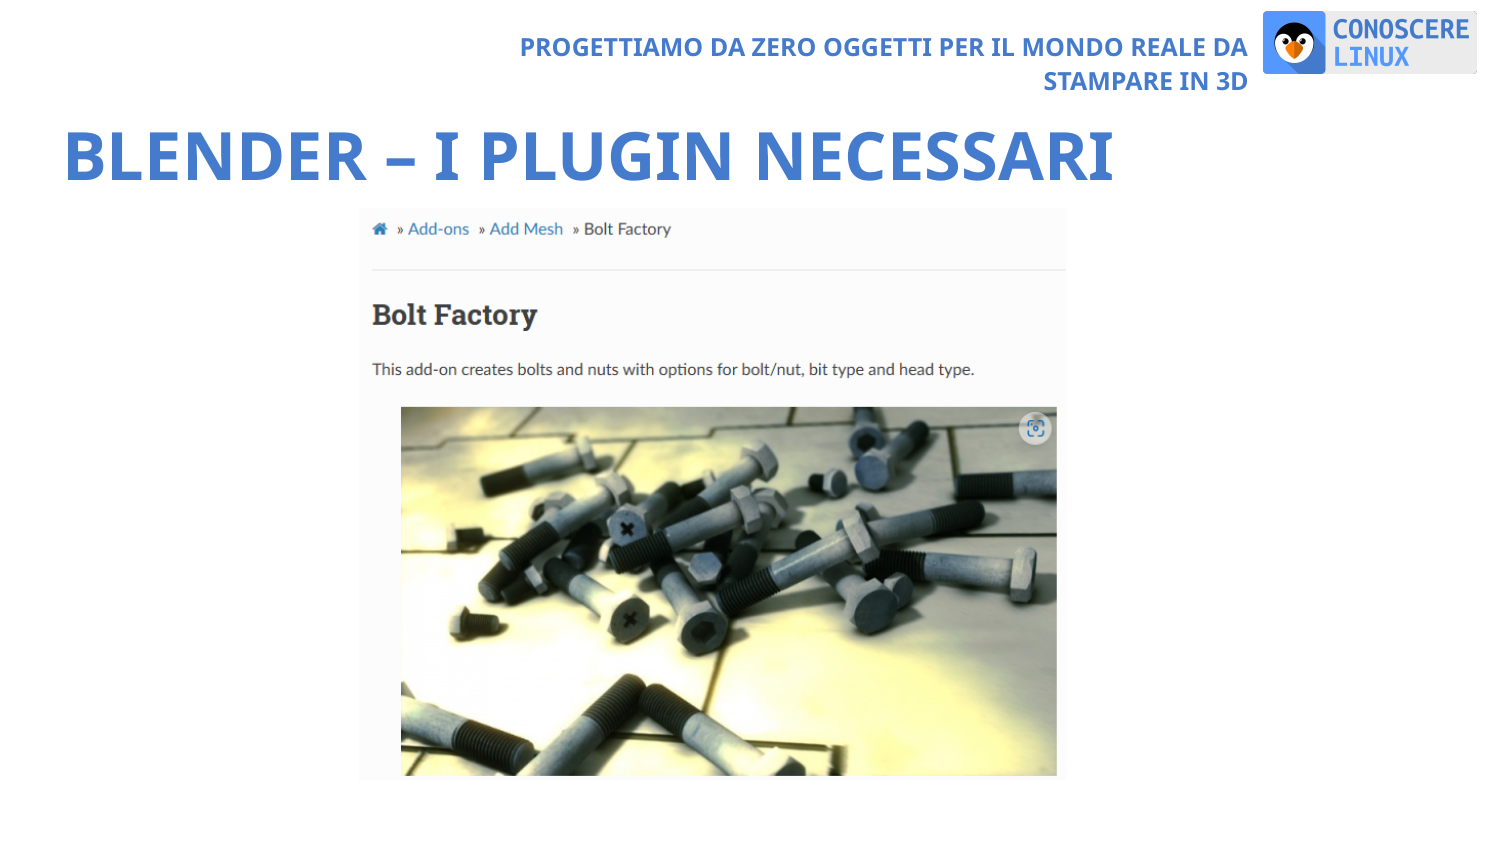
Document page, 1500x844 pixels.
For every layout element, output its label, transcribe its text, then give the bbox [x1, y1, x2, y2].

text_box BLENDER – I PLUGIN NECESSARI [47, 102, 1236, 260]
picture [1263, 11, 1477, 74]
text_box PROGETTIAMO DA ZERO OGGETTI PER IL MONDO REALE DA STAMPARE IN 3D [437, 21, 1264, 91]
picture [359, 208, 1066, 780]
